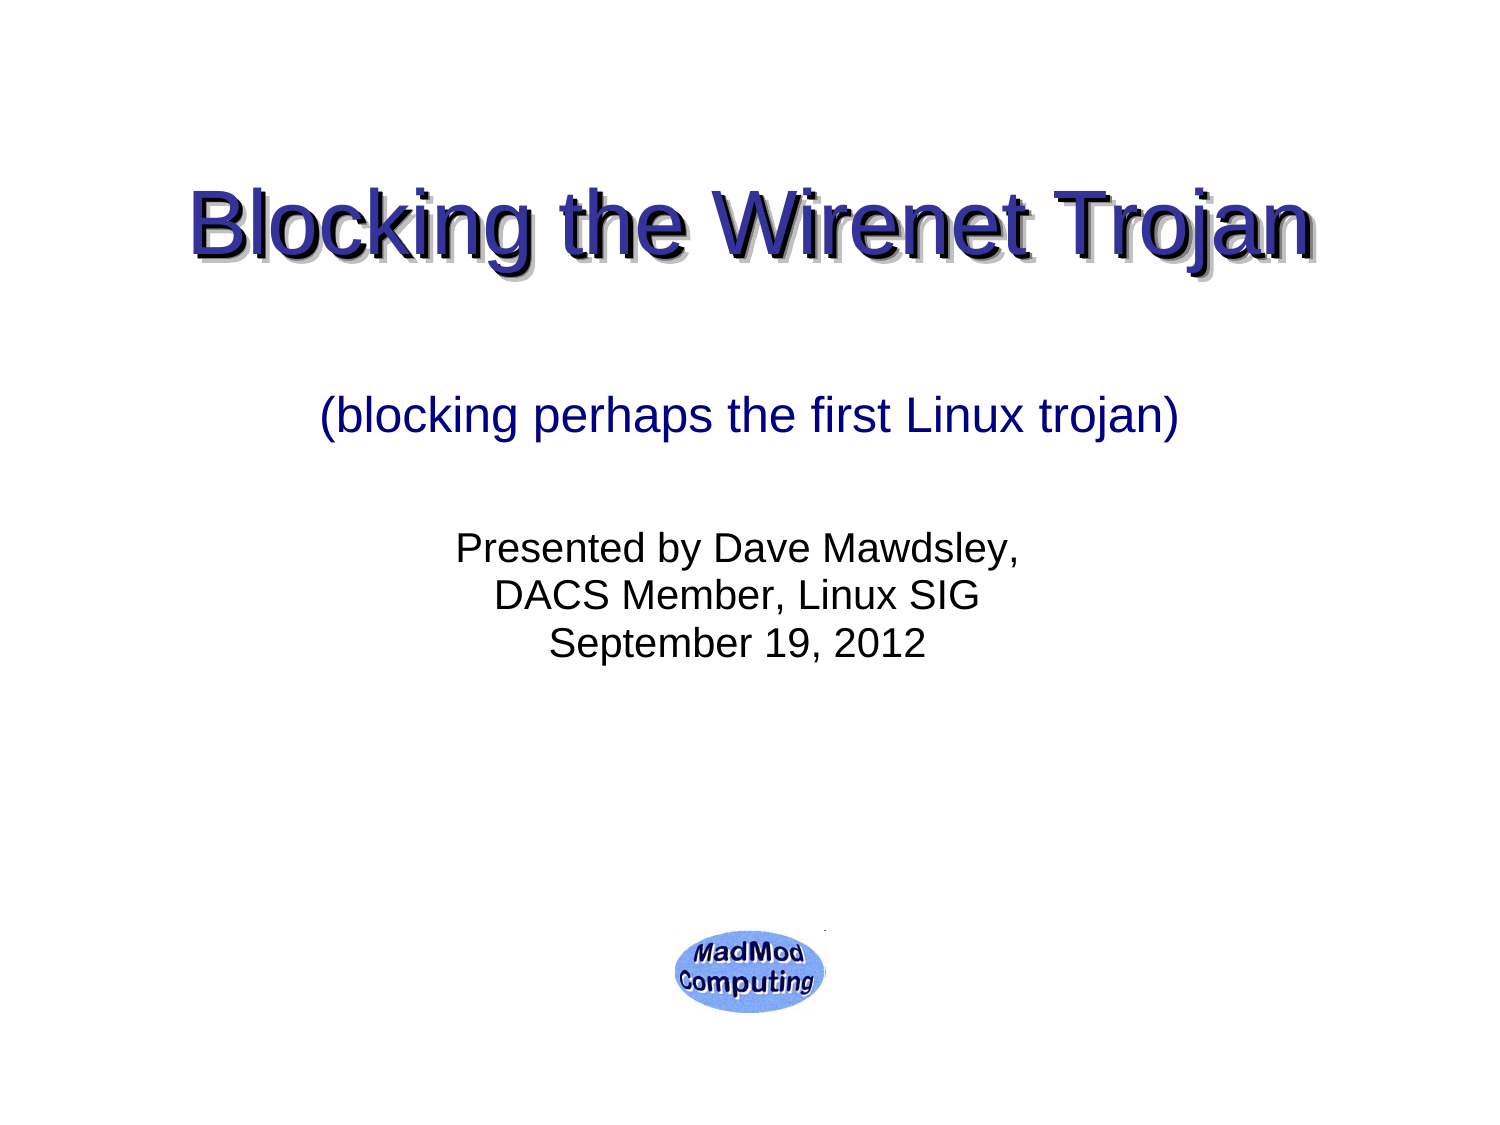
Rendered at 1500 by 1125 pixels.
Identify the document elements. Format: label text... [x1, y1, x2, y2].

subtitle Presented by Dave Mawdsley, DACS Member, Linux SIG September 19, 2012 [350, 525, 1051, 693]
picture [675, 930, 826, 1013]
title Blocking the Wirenet Trojan [112, 162, 1388, 284]
text_box (blocking perhaps the first Linux trojan) [225, 375, 1276, 451]
